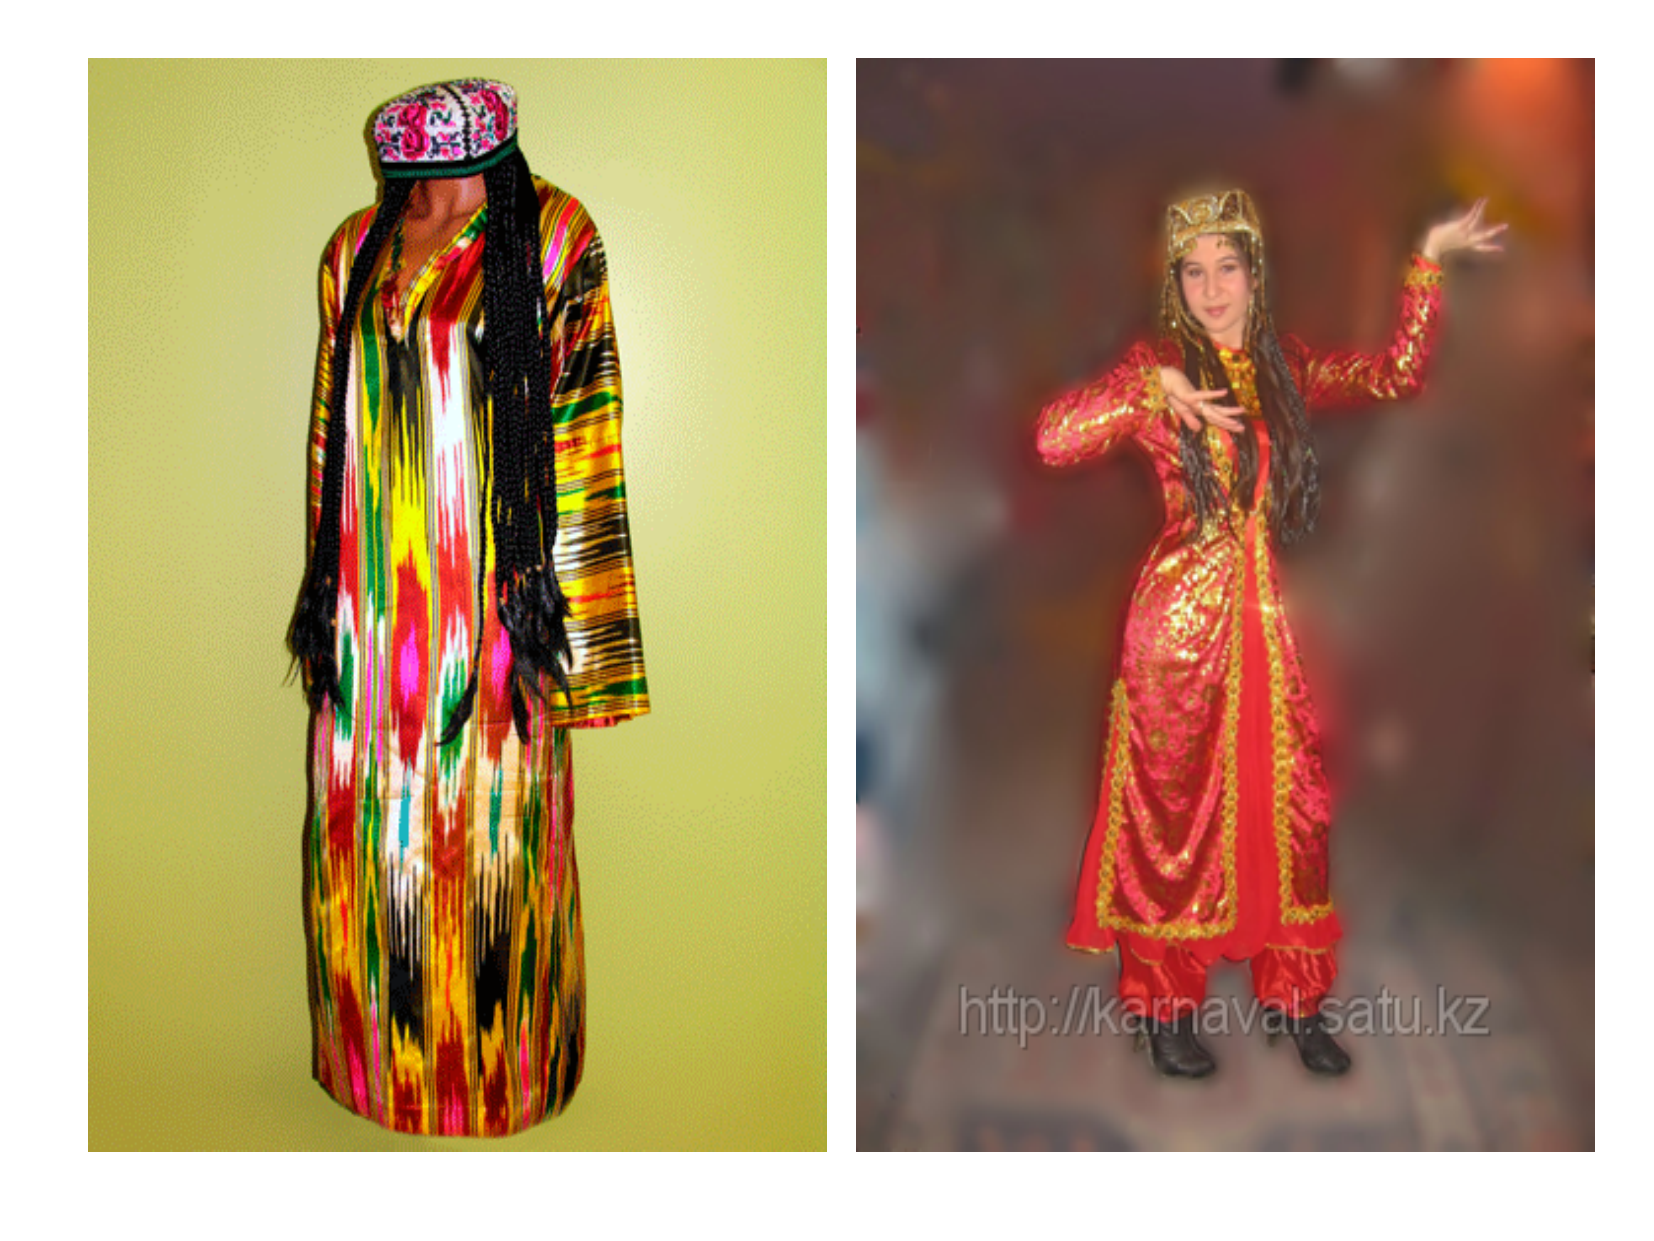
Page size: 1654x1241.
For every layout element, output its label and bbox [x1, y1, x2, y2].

picture [856, 58, 1595, 1152]
picture [88, 58, 827, 1152]
